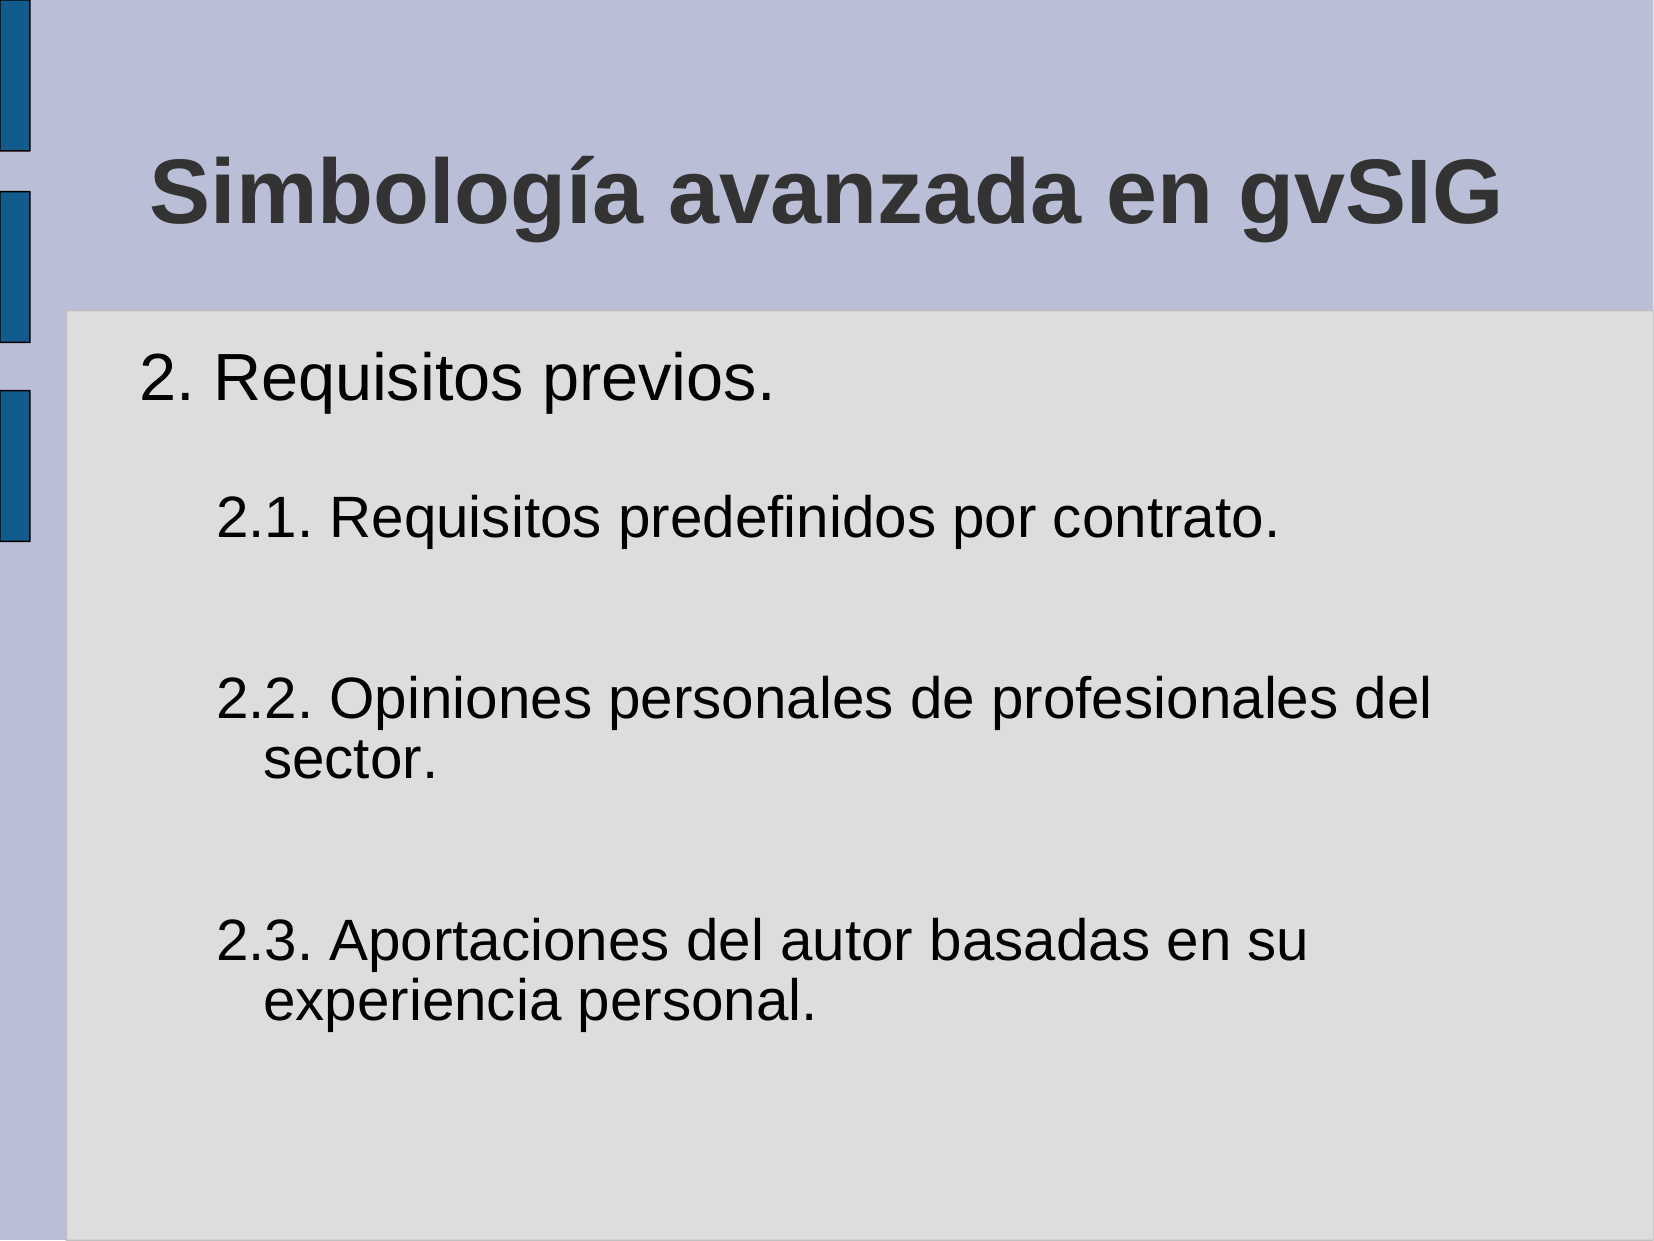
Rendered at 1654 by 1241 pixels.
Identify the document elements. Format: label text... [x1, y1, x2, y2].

title Simbología avanzada en gvSIG [121, 98, 1534, 291]
list 2. Requisitos previos. 2.1. Requisitos predefinidos por contrato. 2.2. Opiniones personales de profesionales del sector. 2.3. Aportaciones del autor basadas en su experiencia personal. [121, 344, 1534, 1112]
